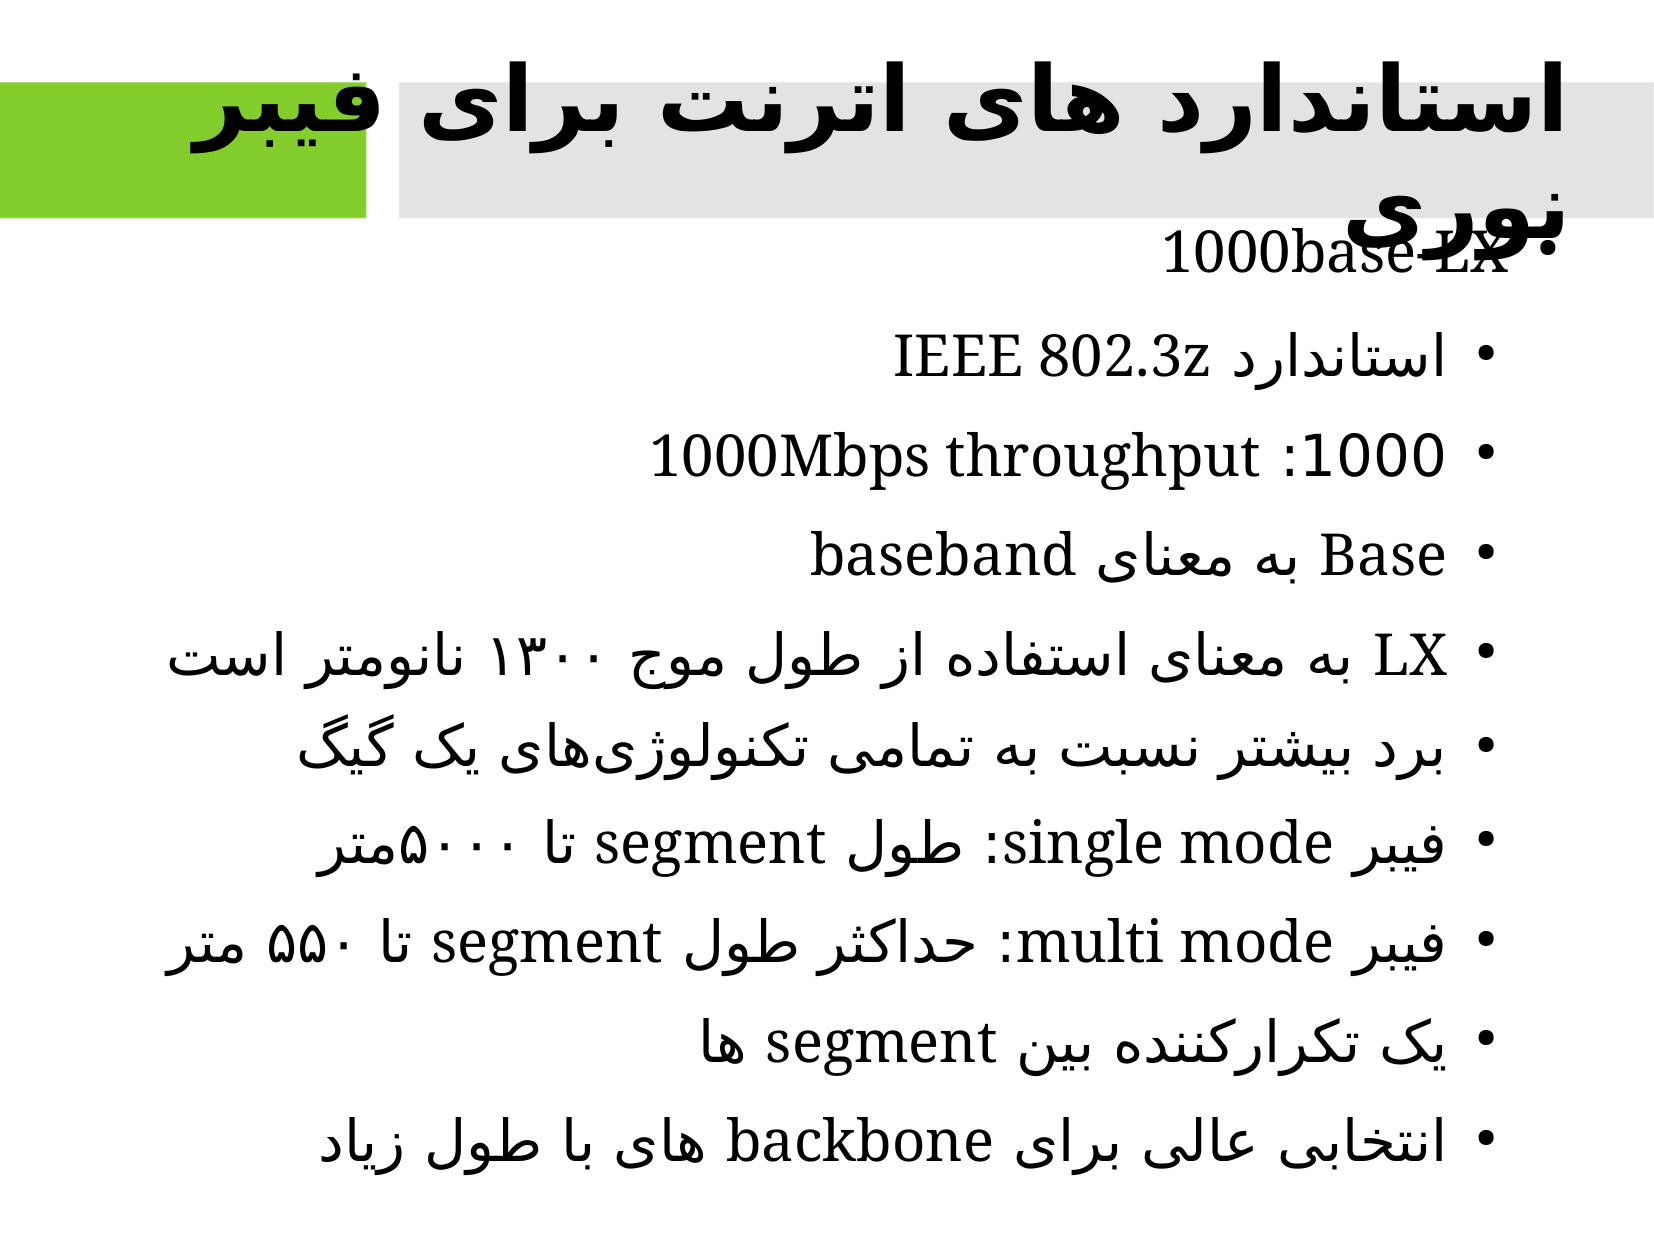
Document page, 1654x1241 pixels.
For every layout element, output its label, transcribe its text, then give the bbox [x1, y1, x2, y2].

picture [0, 0, 1654, 1241]
title استاندارد های اترنت برای فیبر نوری [82, 49, 1571, 210]
list 1000base-LX استاندارد IEEE 802.3z 1000: 1000Mbps throughput Base به معنای baseband LX به معنای استفاده از طول موج ۱۳۰۰ نانومتر است برد بیشتر نسبت به تمامی تکنولوژی‌‌های یک گیگ فیبر single mode: طول segment تا ۵۰۰۰متر فیبر multi mode: حداکثر طول segment تا ۵۵۰ متر یک تکرارکننده بین segment ها انتخابی عالی برای backbone های با طول زیاد [82, 210, 1571, 1182]
